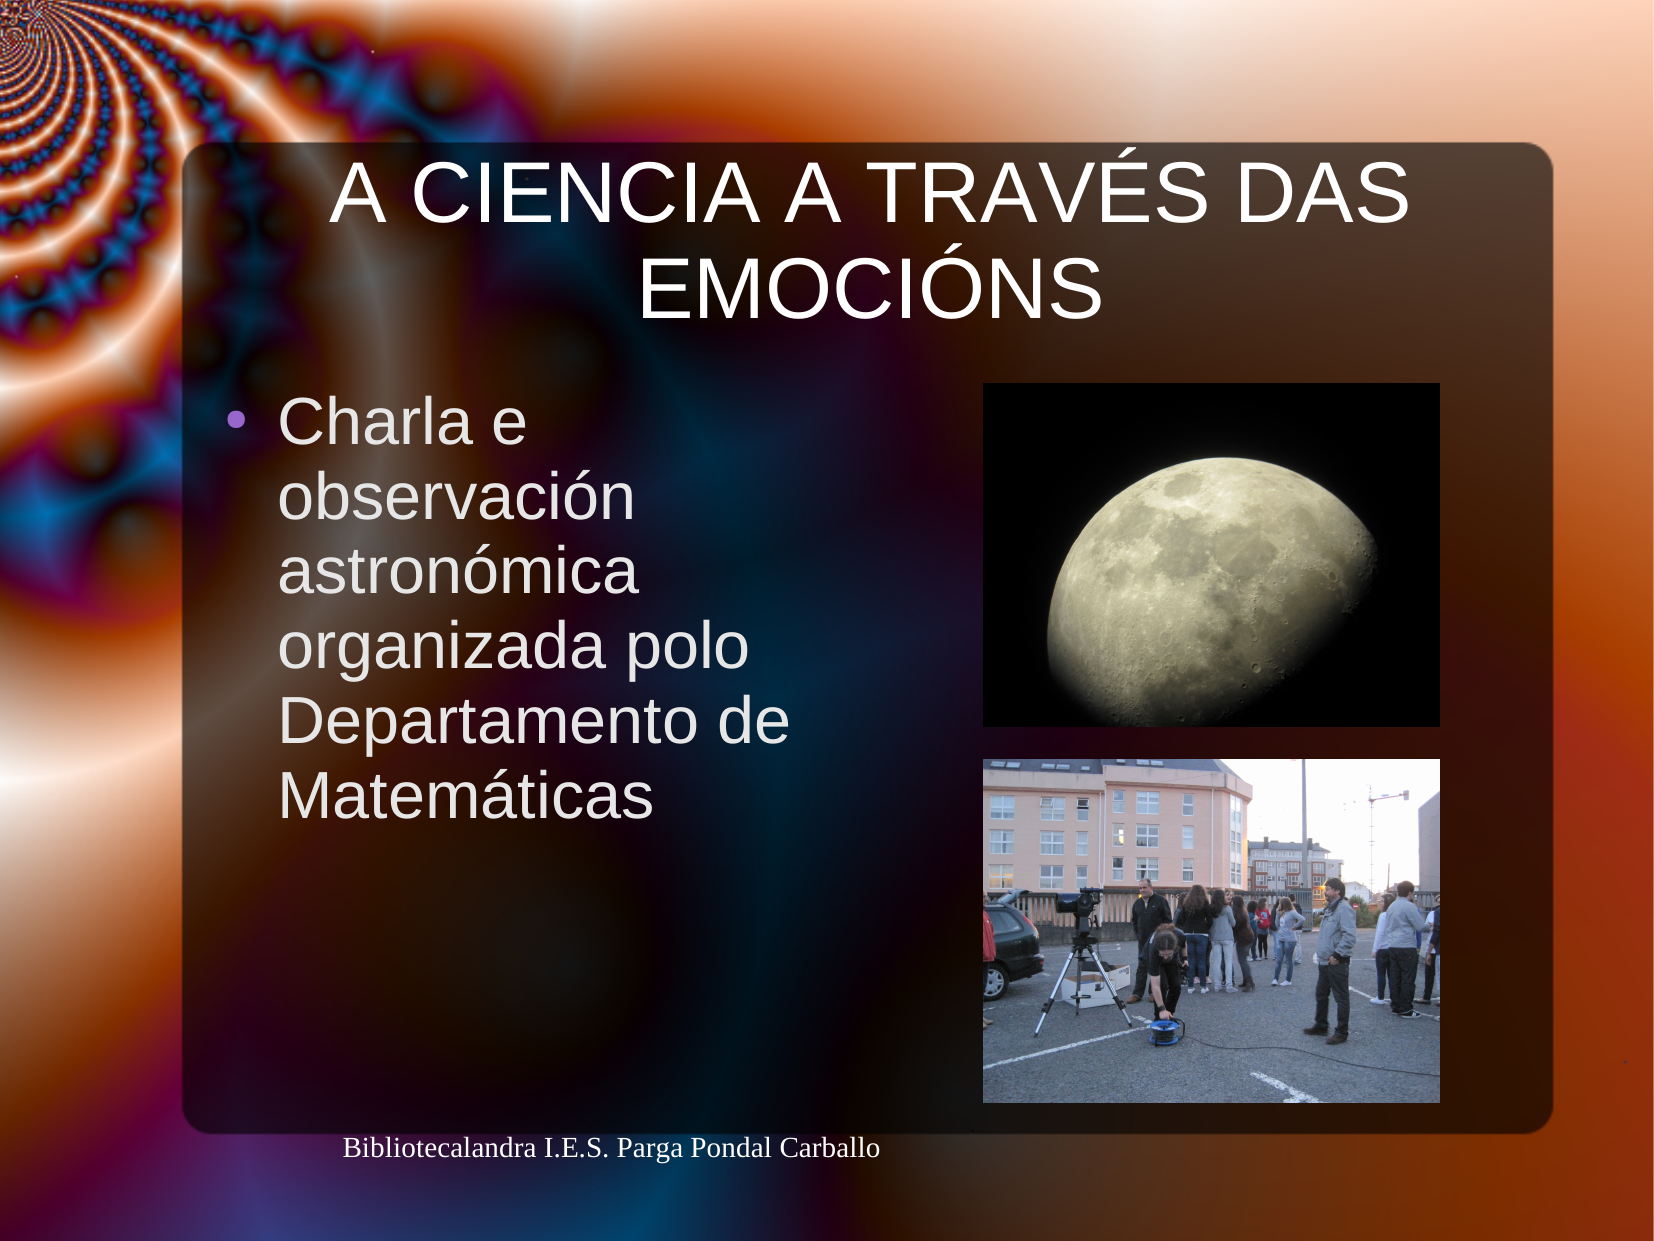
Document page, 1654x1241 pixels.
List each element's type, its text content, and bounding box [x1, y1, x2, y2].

picture [0, 0, 1654, 1241]
title A CIENCIA A TRAVÉS DAS EMOCIÓNS [206, 144, 1536, 338]
list Charla e observación astronómica organizada polo Departamento de Matemáticas [206, 383, 856, 1104]
